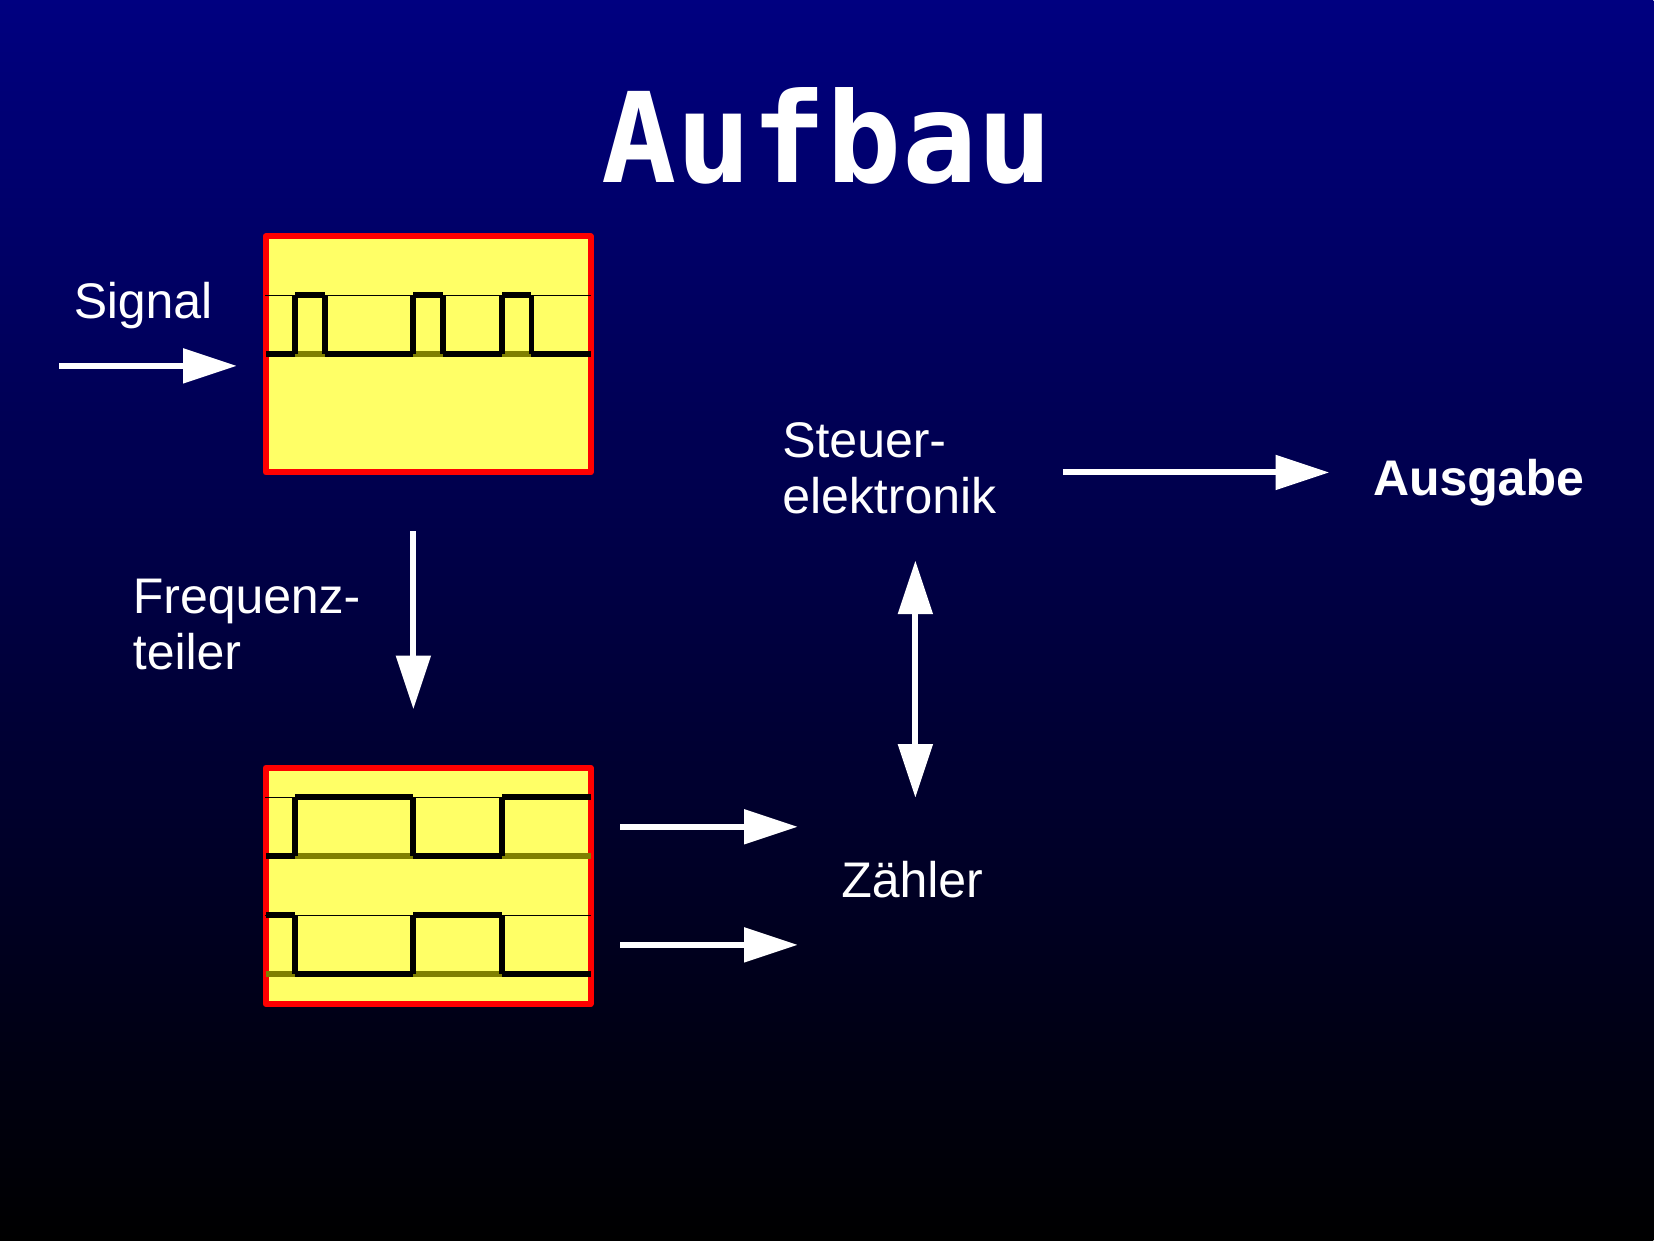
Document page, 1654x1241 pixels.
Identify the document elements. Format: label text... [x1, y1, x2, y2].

text_box [505, 298, 529, 351]
text_box [416, 918, 499, 971]
text_box [446, 296, 499, 351]
text_box [265, 972, 591, 1004]
text_box [265, 798, 292, 853]
text_box [298, 298, 322, 351]
text_box [328, 296, 410, 351]
text_box [298, 800, 410, 853]
text_box [265, 296, 292, 351]
text_box Aufbau [59, 59, 1595, 220]
text_box [416, 798, 499, 853]
text_box Ausgabe [1358, 442, 1625, 515]
text_box [265, 916, 292, 971]
text_box [265, 854, 591, 915]
text_box [265, 767, 591, 797]
text_box [265, 236, 591, 295]
text_box [534, 296, 591, 351]
text_box Frequenz-teiler [118, 561, 384, 688]
text_box [505, 916, 591, 971]
text_box [416, 298, 440, 351]
text_box [298, 916, 410, 971]
text_box Steuer-elektronik [767, 405, 1063, 532]
text_box [265, 352, 591, 473]
text_box [505, 800, 591, 853]
text_box Zähler [826, 844, 1004, 916]
text_box Signal [59, 265, 237, 337]
